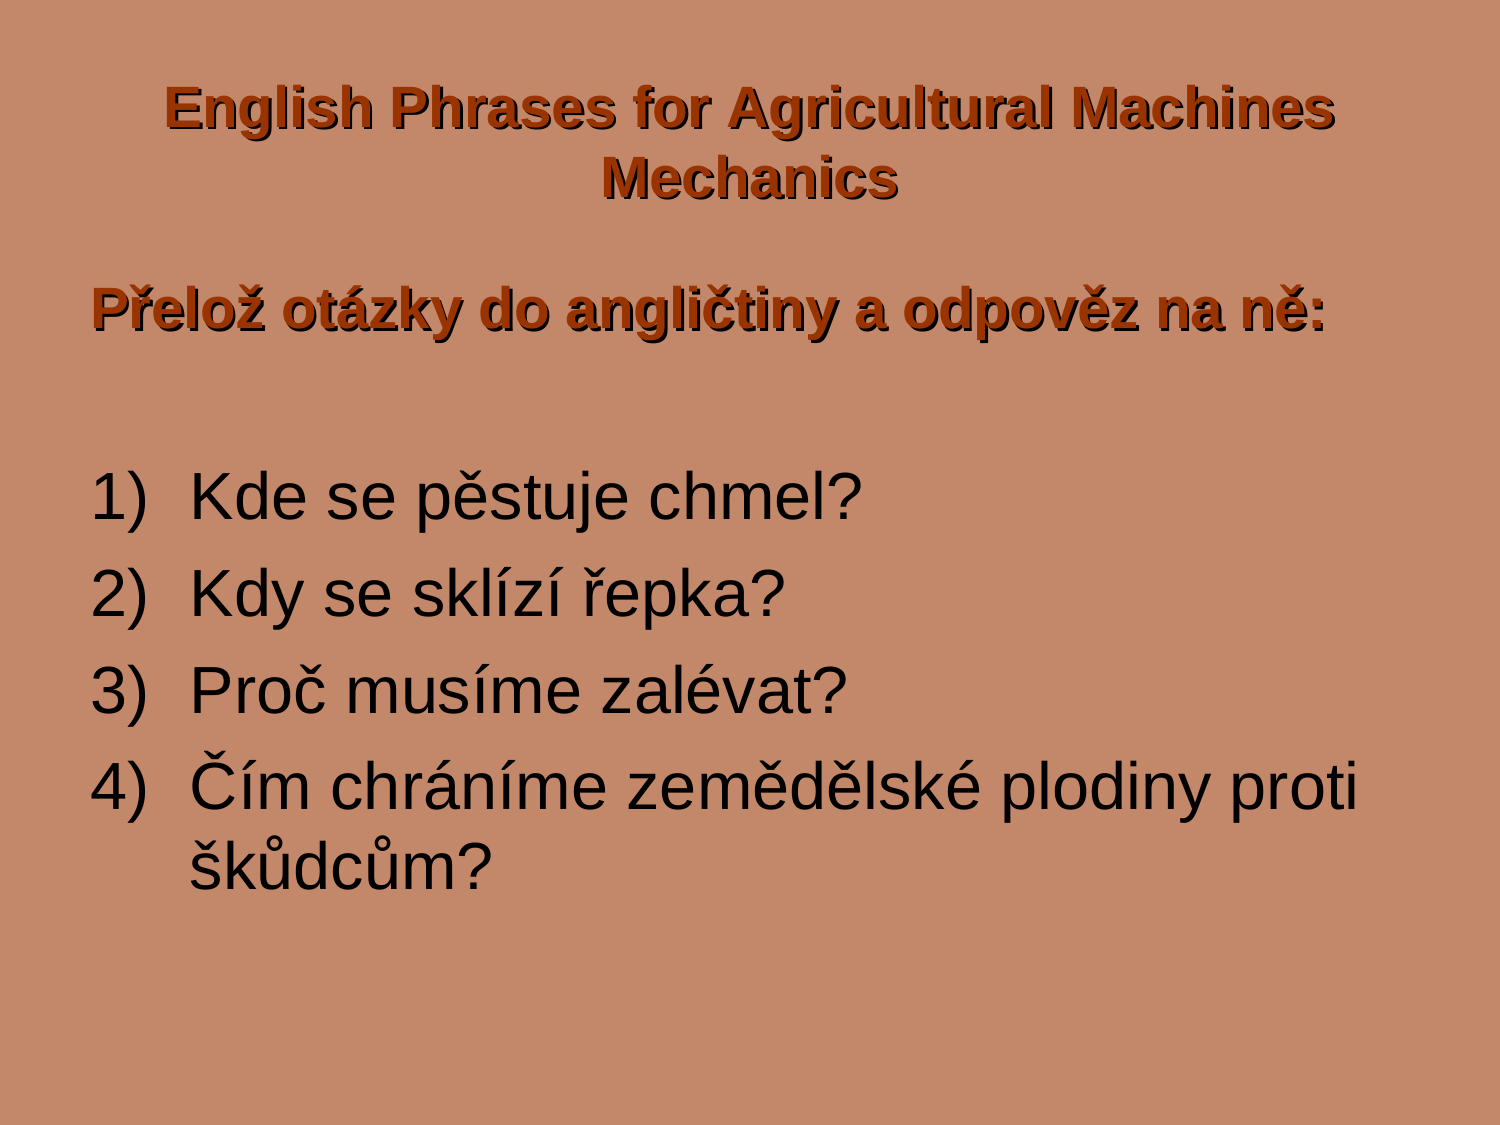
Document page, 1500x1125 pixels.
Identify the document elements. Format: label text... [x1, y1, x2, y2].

list Přelož otázky do angličtiny a odpověz na ně: Kde se pěstuje chmel? Kdy se sklízí řepka? Proč musíme zalévat? Čím chráníme zemědělské plodiny proti škůdcům? [75, 262, 1426, 1006]
title English Phrases for Agricultural Machines Mechanics [75, 45, 1426, 233]
